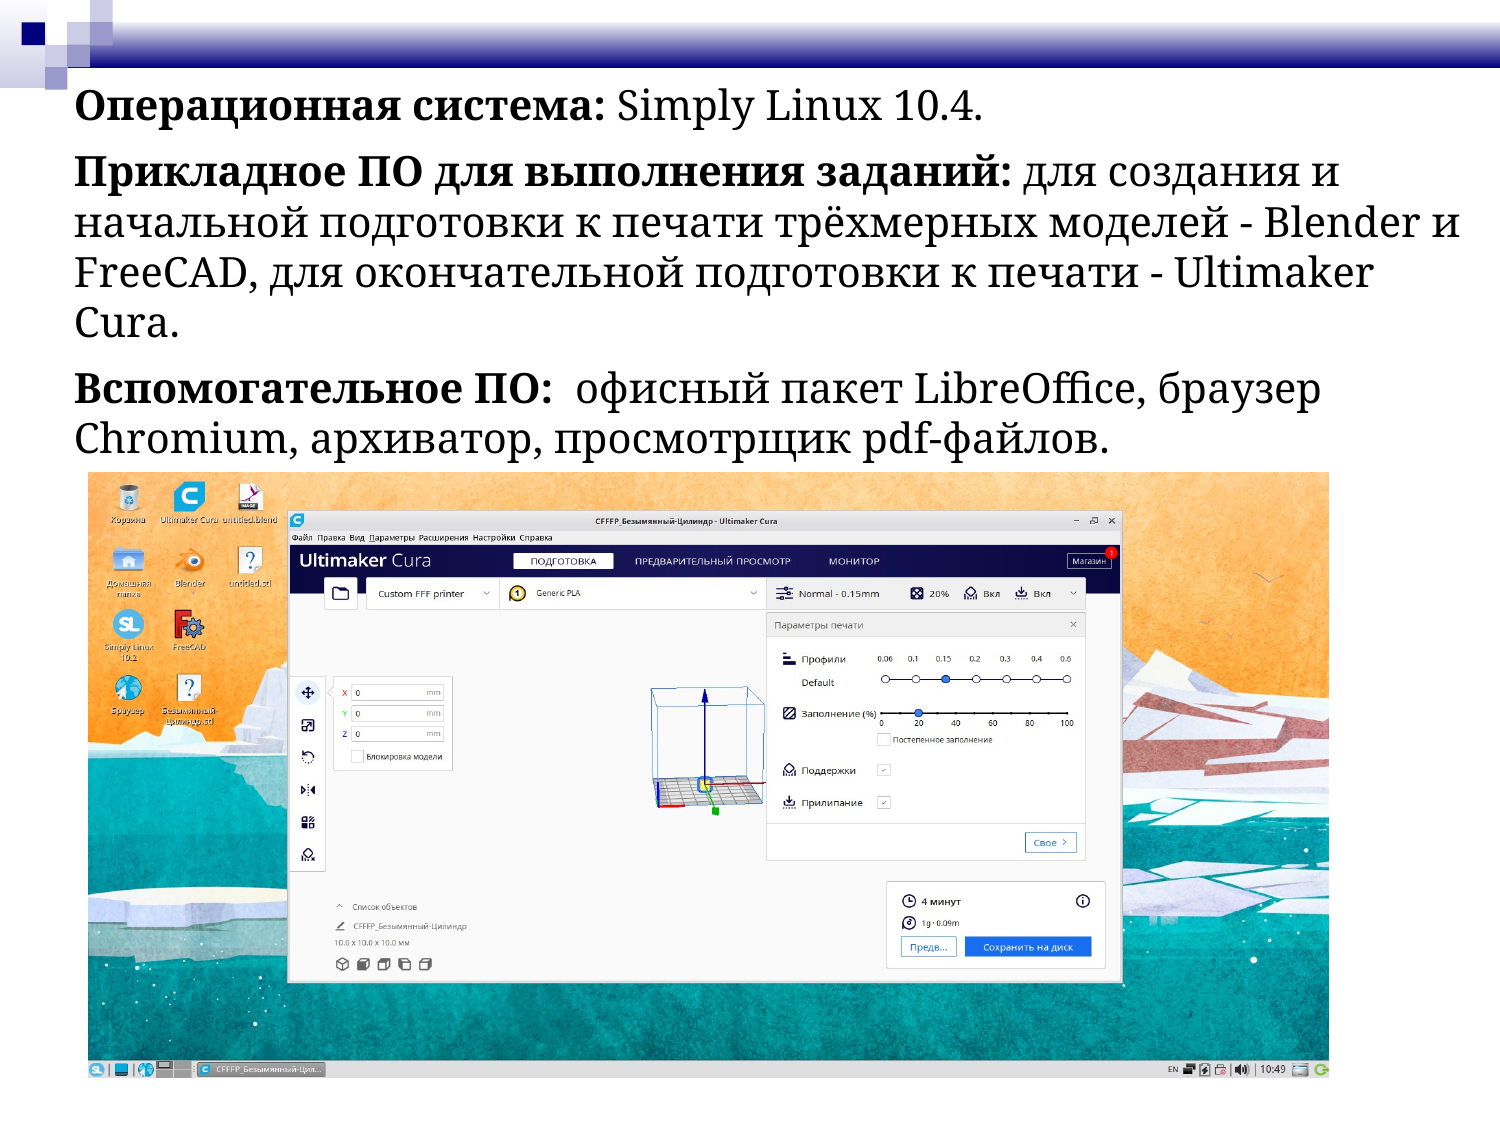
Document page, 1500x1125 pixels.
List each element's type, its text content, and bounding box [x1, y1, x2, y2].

picture [88, 709, 1329, 1078]
list Операционная система: Simply Linux 10.4. Прикладное ПО для выполнения заданий: для создания и начальной подготовки к печати трёхмерных моделей - Blender и FreeCAD, для окончательной подготовки к печати - Ultimaker Cura. Вспомогательное ПО: офисный пакет LibreOffice, браузер Chromium, архиватор, просмотрщик pdf-файлов. [59, 71, 1477, 709]
